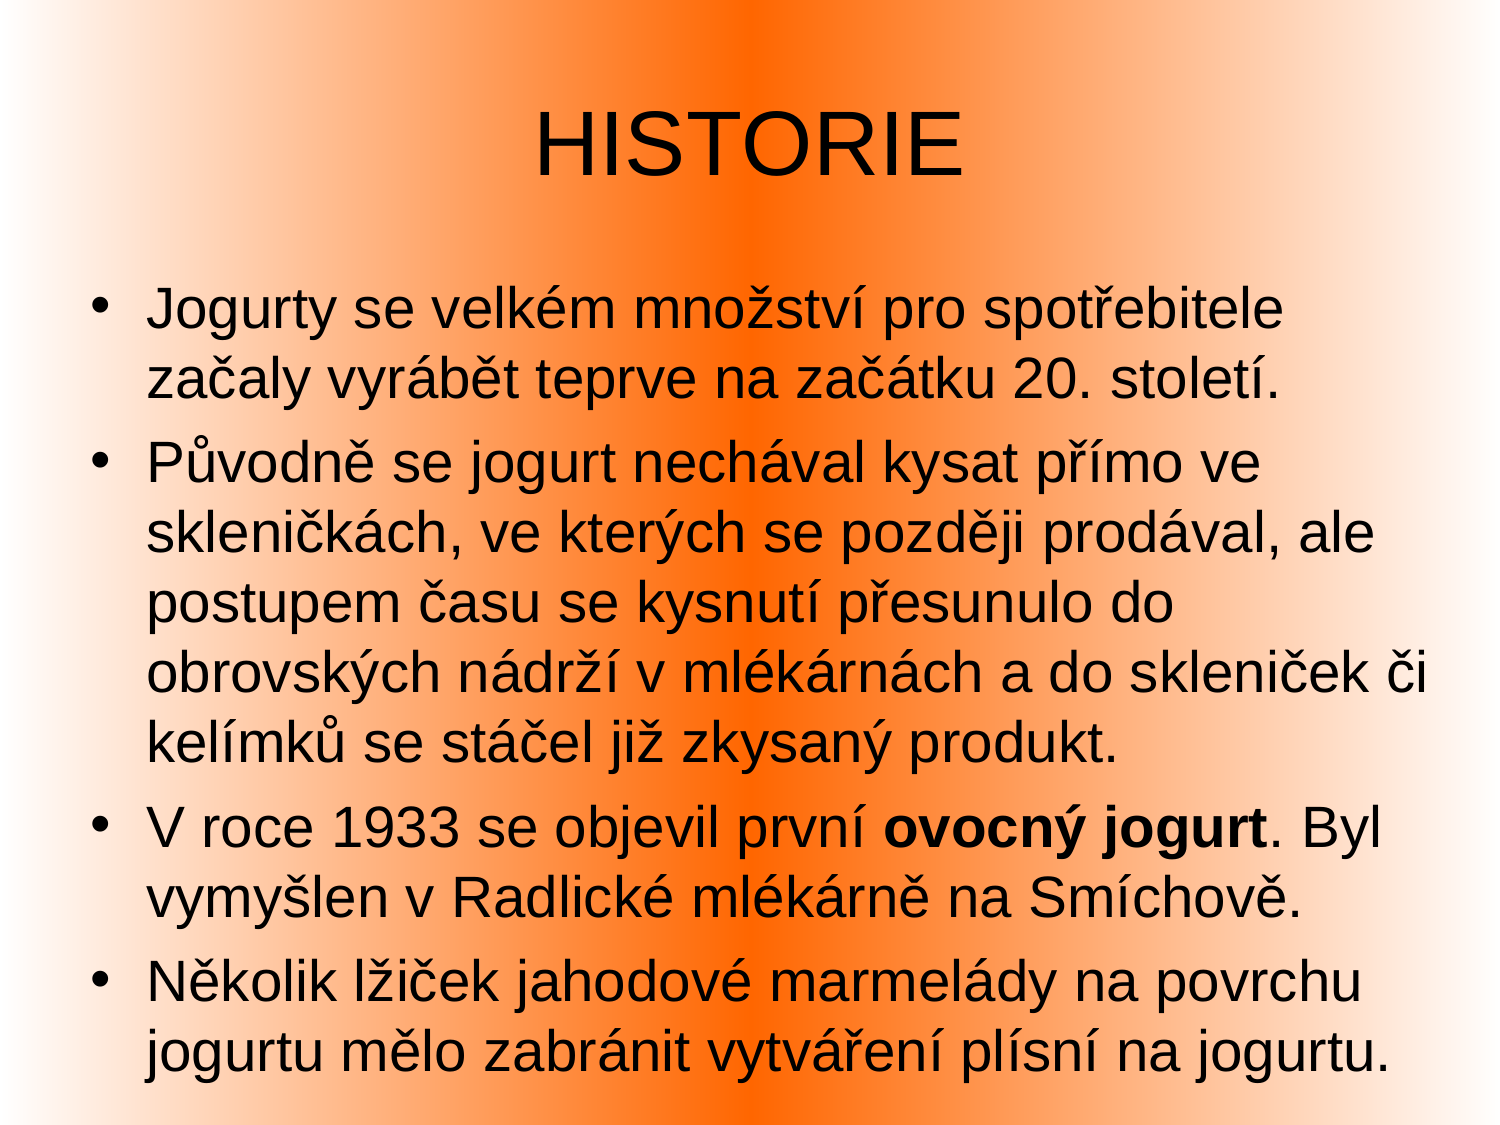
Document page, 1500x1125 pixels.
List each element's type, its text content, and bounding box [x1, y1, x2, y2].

list Jogurty se velkém množství pro spotřebitele začaly vyrábět teprve na začátku 20. století. Původně se jogurt nechával kysat přímo ve skleničkách, ve kterých se později prodával, ale postupem času se kysnutí přesunulo do obrovských nádrží v mlékárnách a do skleniček či kelímků se stáčel již zkysaný produkt. V roce 1933 se objevil první ovocný jogurt. Byl vymyšlen v Radlické mlékárně na Smíchově. Několik lžiček jahodové marmelády na povrchu jogurtu mělo zabránit vytváření plísní na jogurtu. [74, 262, 1459, 1125]
title HISTORIE [75, 45, 1426, 233]
